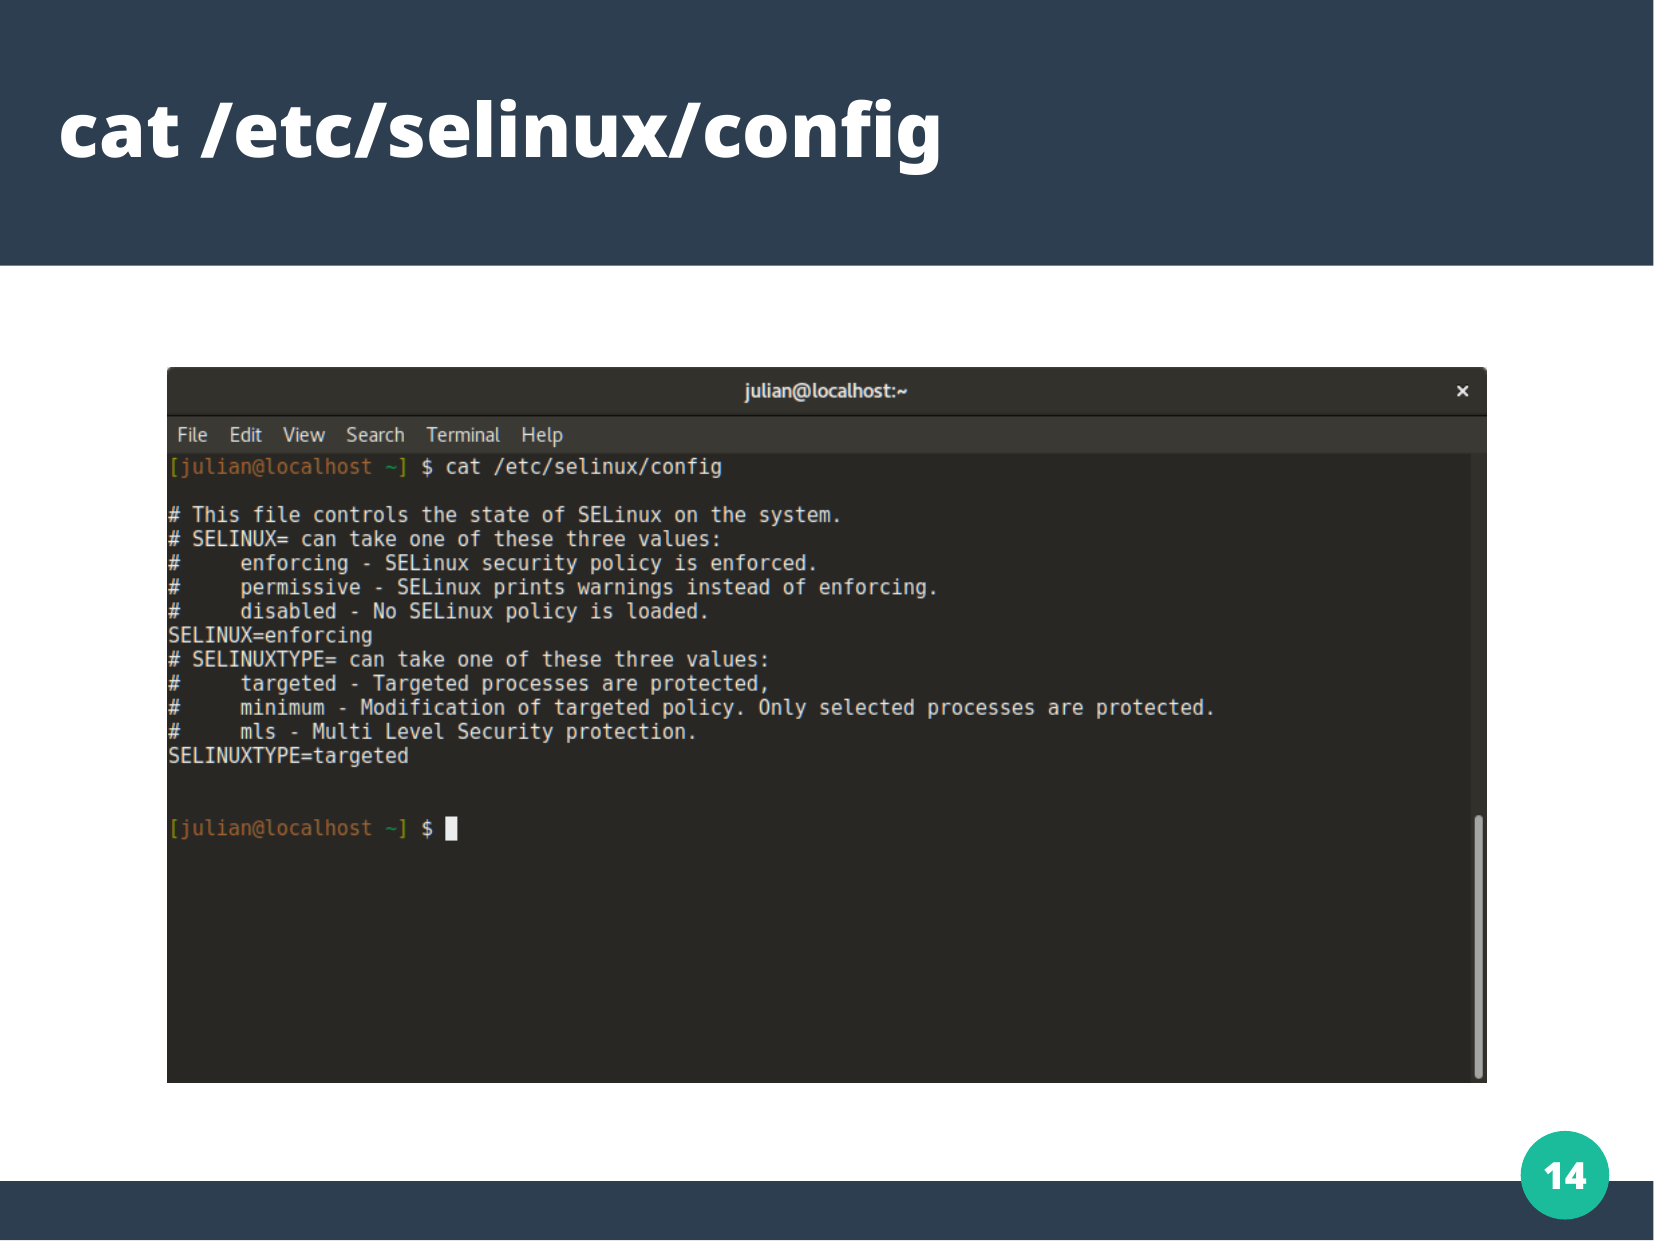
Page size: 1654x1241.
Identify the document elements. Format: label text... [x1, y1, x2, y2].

title cat /etc/selinux/config [59, 49, 1595, 207]
picture [167, 367, 1487, 1083]
